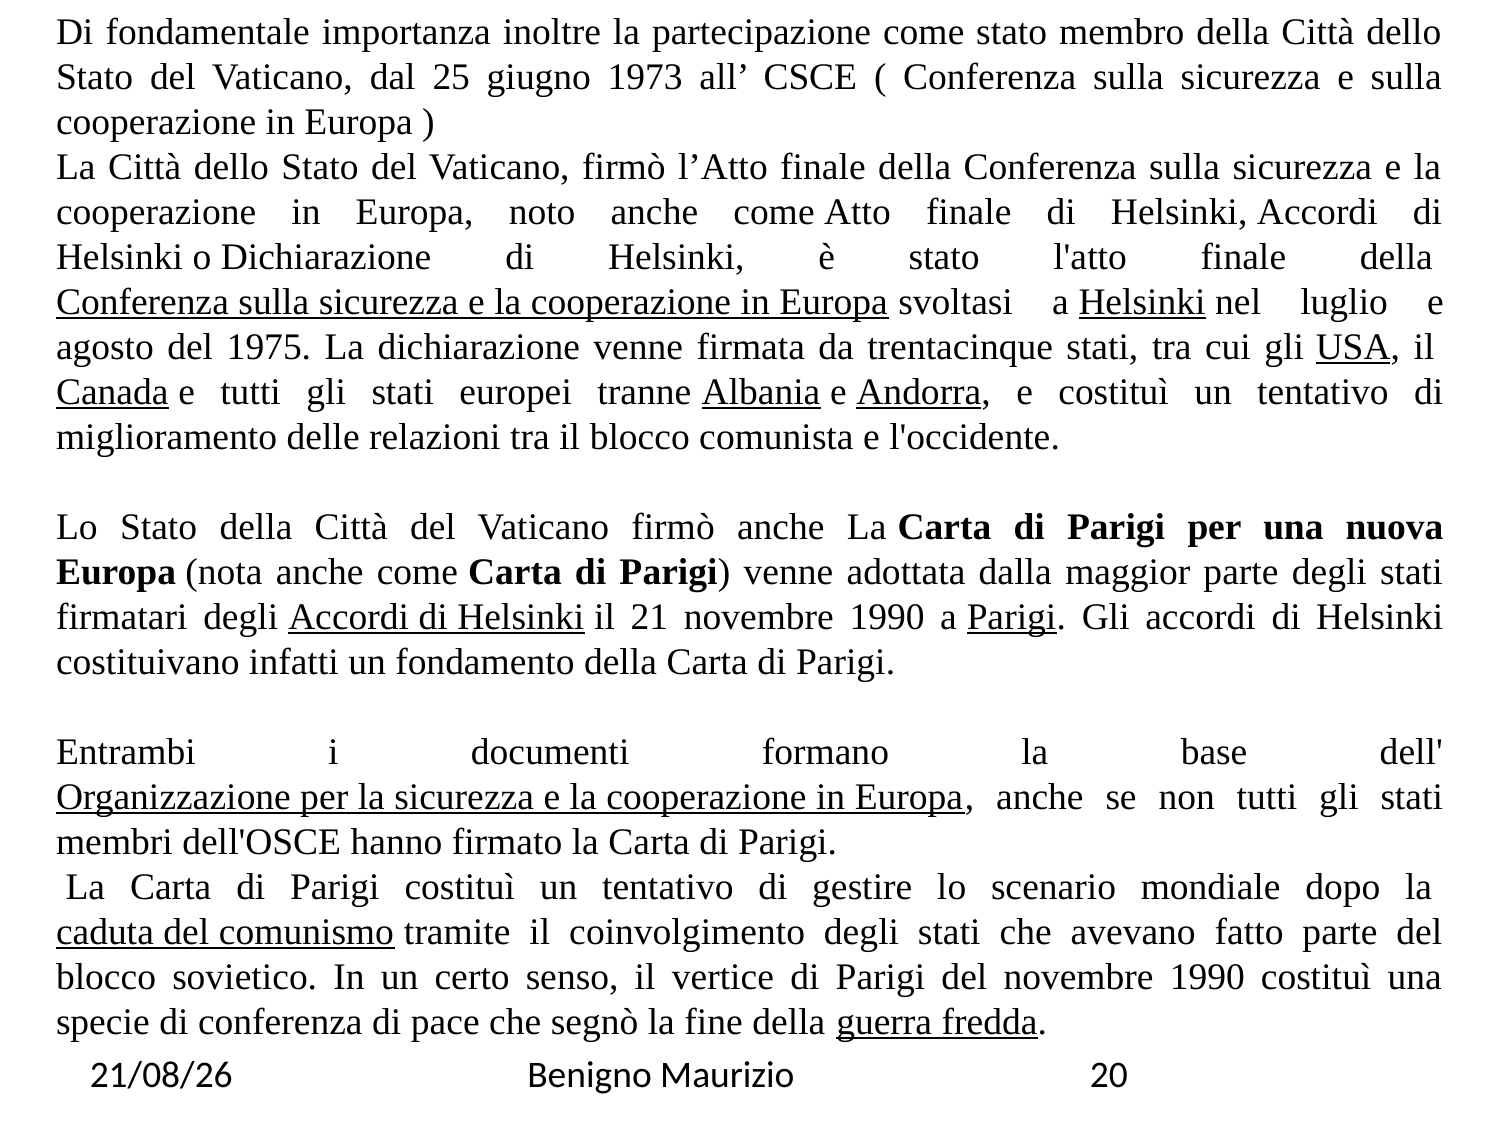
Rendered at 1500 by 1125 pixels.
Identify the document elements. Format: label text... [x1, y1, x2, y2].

footer Benigno Maurizio [512, 1042, 988, 1103]
slide_number 14/07/15 [75, 1042, 425, 1103]
text_box Di fondamentale importanza inoltre la partecipazione come stato membro della Città dello Stato del Vaticano, dal 25 giugno 1973 all’ CSCE ( Conferenza sulla sicurezza e sulla cooperazione in Europa ) La Città dello Stato del Vaticano, firmò l’Atto finale della Conferenza sulla sicurezza e la cooperazione in Europa, noto anche come Atto finale di Helsinki, Accordi di Helsinki o Dichiarazione di Helsinki, è stato l'atto finale della Conferenza sulla sicurezza e la cooperazione in Europa svoltasi a Helsinki nel luglio e agosto del 1975. La dichiarazione venne firmata da trentacinque stati, tra cui gli USA, il Canada e tutti gli stati europei tranne Albania e Andorra, e costituì un tentativo di miglioramento delle relazioni tra il blocco comunista e l'occidente. Lo Stato della Città del Vaticano firmò anche La Carta di Parigi per una nuova Europa (nota anche come Carta di Parigi) venne adottata dalla maggior parte degli stati firmatari degli Accordi di Helsinki il 21 novembre 1990 a Parigi. Gli accordi di Helsinki costituivano infatti un fondamento della Carta di Parigi. Entrambi i documenti formano la base dell'Organizzazione per la sicurezza e la cooperazione in Europa, anche se non tutti gli stati membri dell'OSCE hanno firmato la Carta di Parigi. La Carta di Parigi costituì un tentativo di gestire lo scenario mondiale dopo la caduta del comunismo tramite il coinvolgimento degli stati che avevano fatto parte del blocco sovietico. In un certo senso, il vertice di Parigi del novembre 1990 costituì una specie di conferenza di pace che segnò la fine della guerra fredda. [41, 0, 1459, 1050]
slide_number <numero> [1074, 1042, 1425, 1103]
